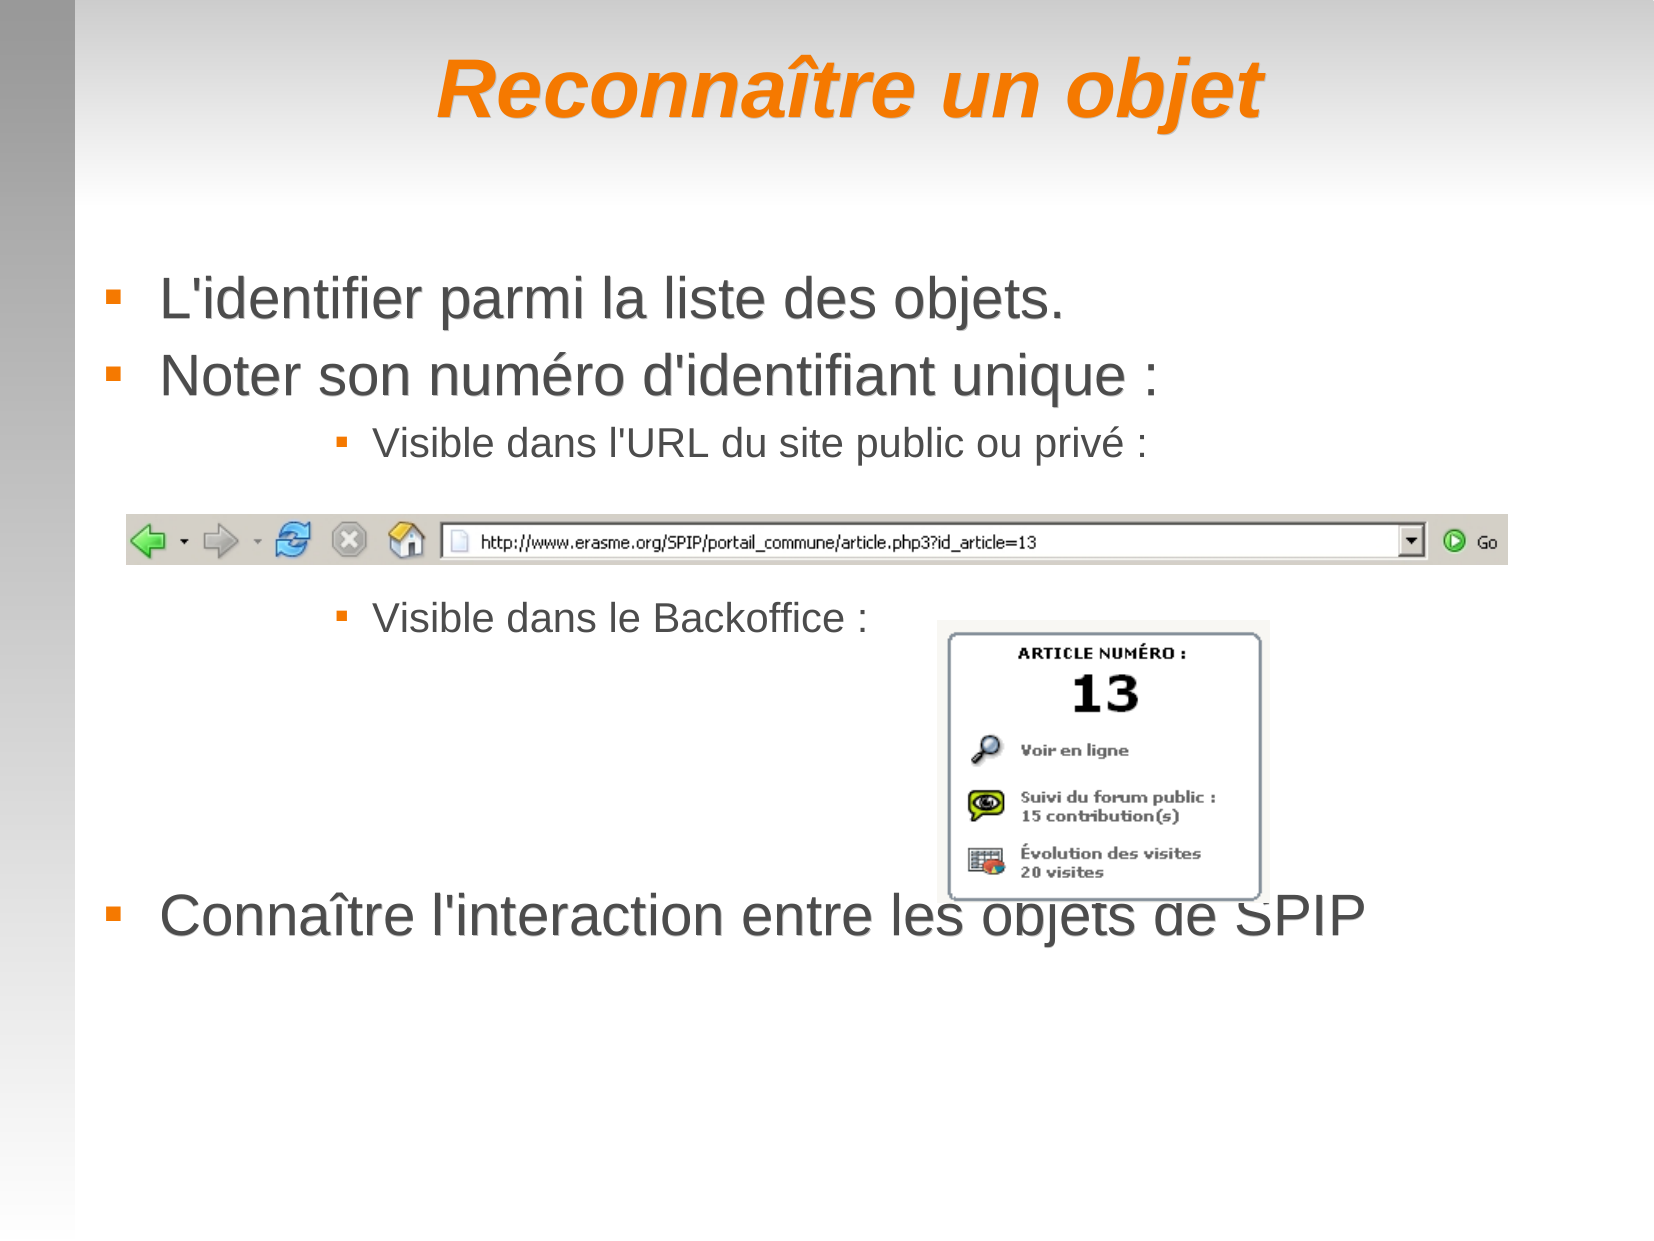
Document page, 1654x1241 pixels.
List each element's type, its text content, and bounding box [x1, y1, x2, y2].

picture [937, 620, 1270, 904]
title Reconnaître un objet [88, 0, 1654, 178]
list L'identifier parmi la liste des objets. Noter son numéro d'identifiant unique : Visible dans l'URL du site public ou privé : Visible dans le Backoffice : Connaître l'interaction entre les objets de SPIP [88, 265, 1577, 1085]
picture [126, 514, 1508, 565]
